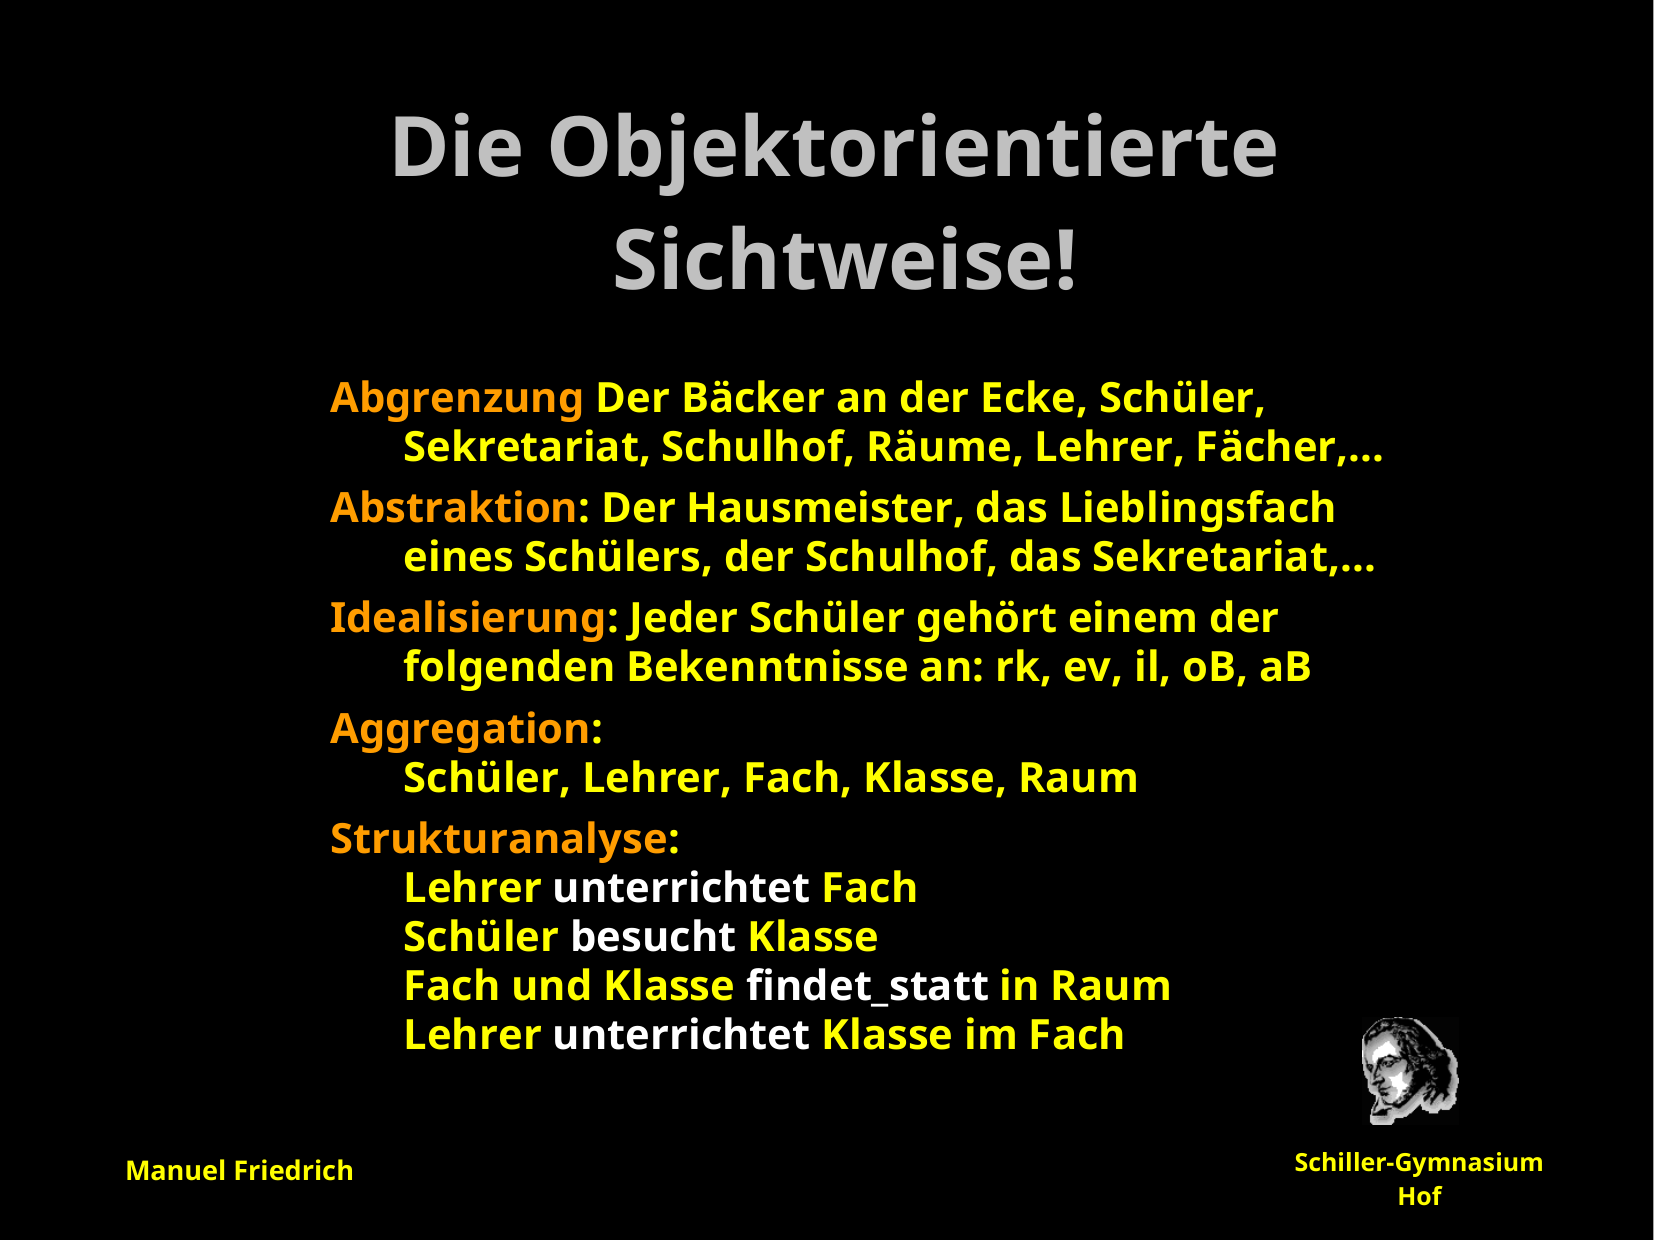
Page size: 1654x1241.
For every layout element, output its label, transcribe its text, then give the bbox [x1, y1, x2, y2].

picture [1362, 1017, 1459, 1125]
text_box Schiller-Gymnasium Hof [1294, 1145, 1549, 1206]
text_box Abgrenzung Der Bäcker an der Ecke, Schüler, Sekretariat, Schulhof, Räume, Lehrer, Fächer,... Abstraktion: Der Hausmeister, das Lieblingsfach eines Schülers, der Schulhof, das Sekretariat,... Idealisierung: Jeder Schüler gehört einem der folgenden Bekenntnisse an: rk, ev, il, oB, aB Aggregation: Schüler, Lehrer, Fach, Klasse, Raum Strukturanalyse: Lehrer unterrichtet Fach Schüler besucht Klasse Fach und Klasse findet_statt in Raum Lehrer unterrichtet Klasse im Fach [330, 373, 1429, 1035]
text_box Die Objektorientierte Sichtweise! [388, 87, 1311, 288]
text_box Manuel Friedrich [124, 1151, 357, 1185]
